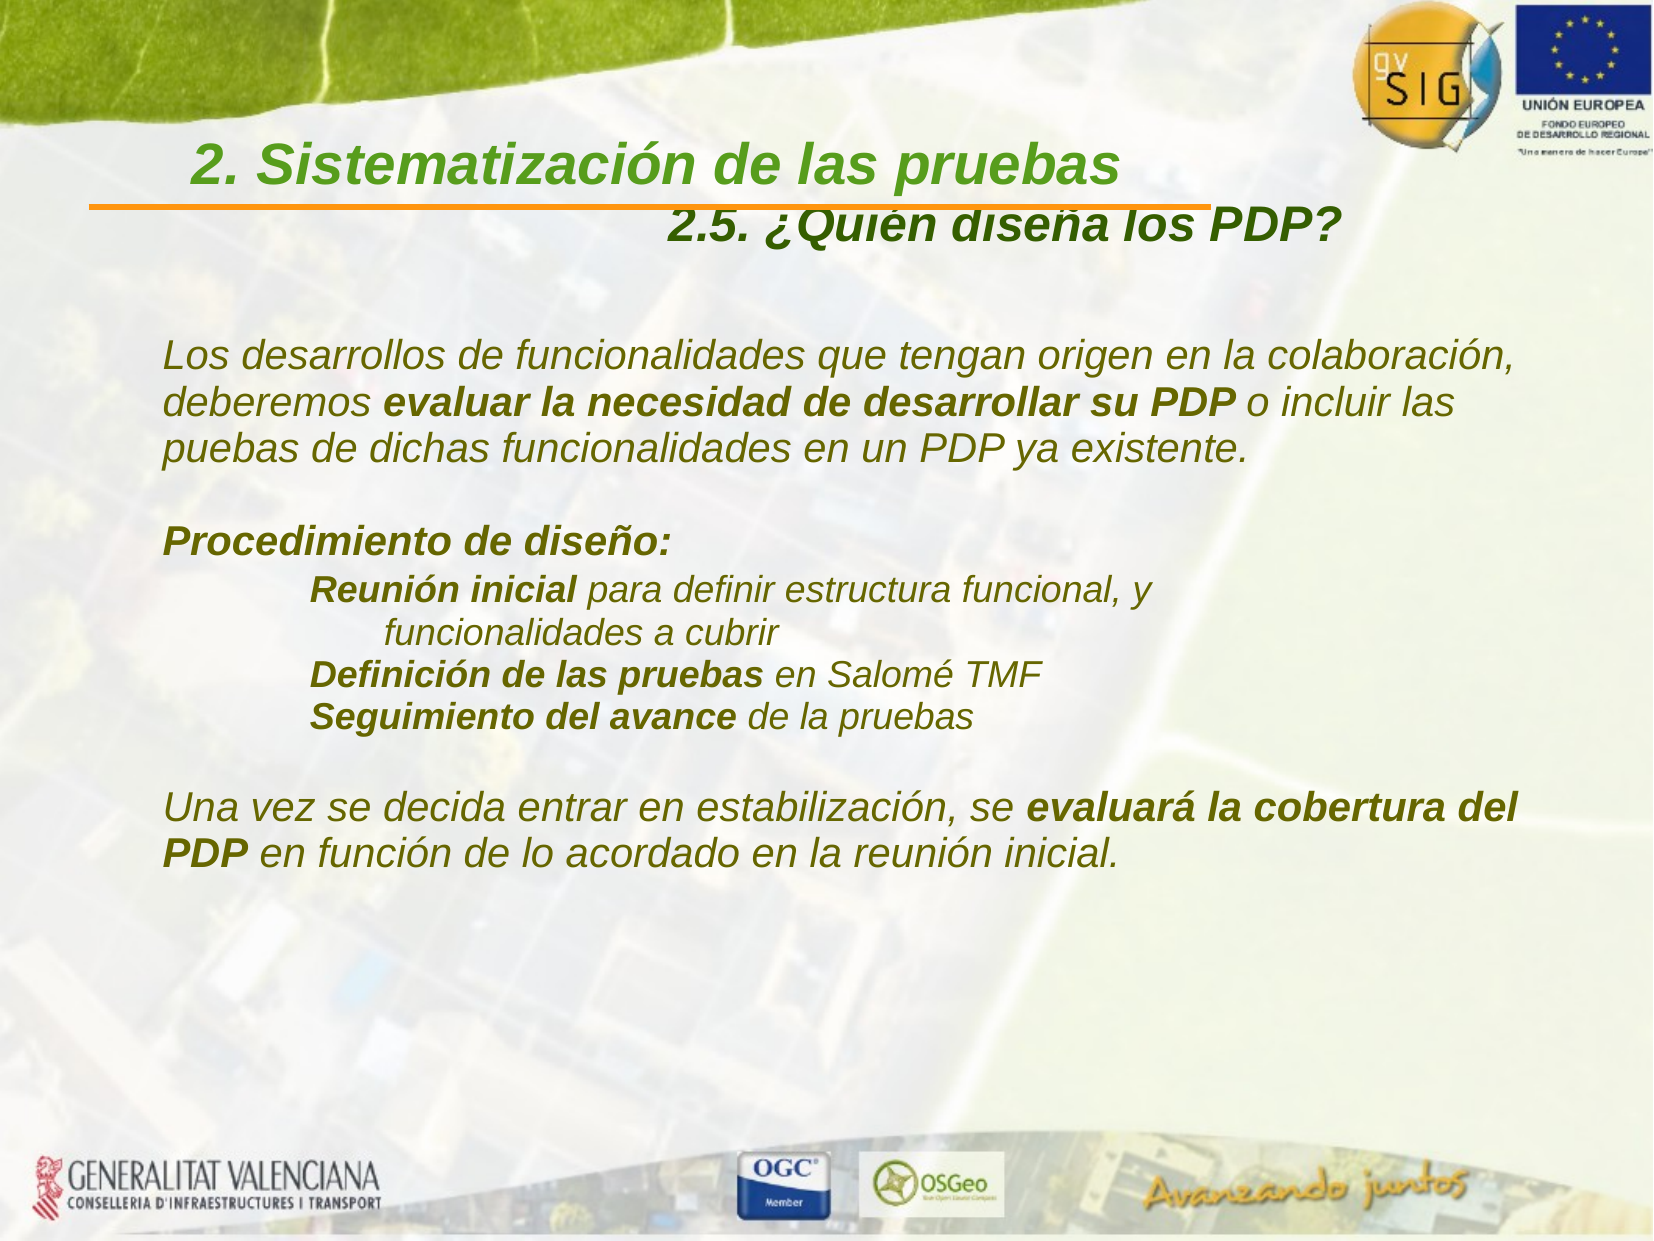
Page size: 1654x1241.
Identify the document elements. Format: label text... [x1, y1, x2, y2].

text_box Los desarrollos de funcionalidades que tengan origen en la colaboración, deberemos evaluar la necesidad de desarrollar su PDP o incluir las puebas de dichas funcionalidades en un PDP ya existente. Procedimiento de diseño: Reunión inicial para definir estructura funcional, y funcionalidades a cubrir Definición de las pruebas en Salomé TMF Seguimiento del avance de la pruebas Una vez se decida entrar en estabilización, se evaluará la cobertura del PDP en función de lo acordado en la reunión inicial. [147, 324, 1536, 1070]
picture [0, 0, 1653, 1241]
text_box 2. Sistematización de las pruebas 2.5. ¿Quién diseña los PDP? [177, 124, 1359, 276]
